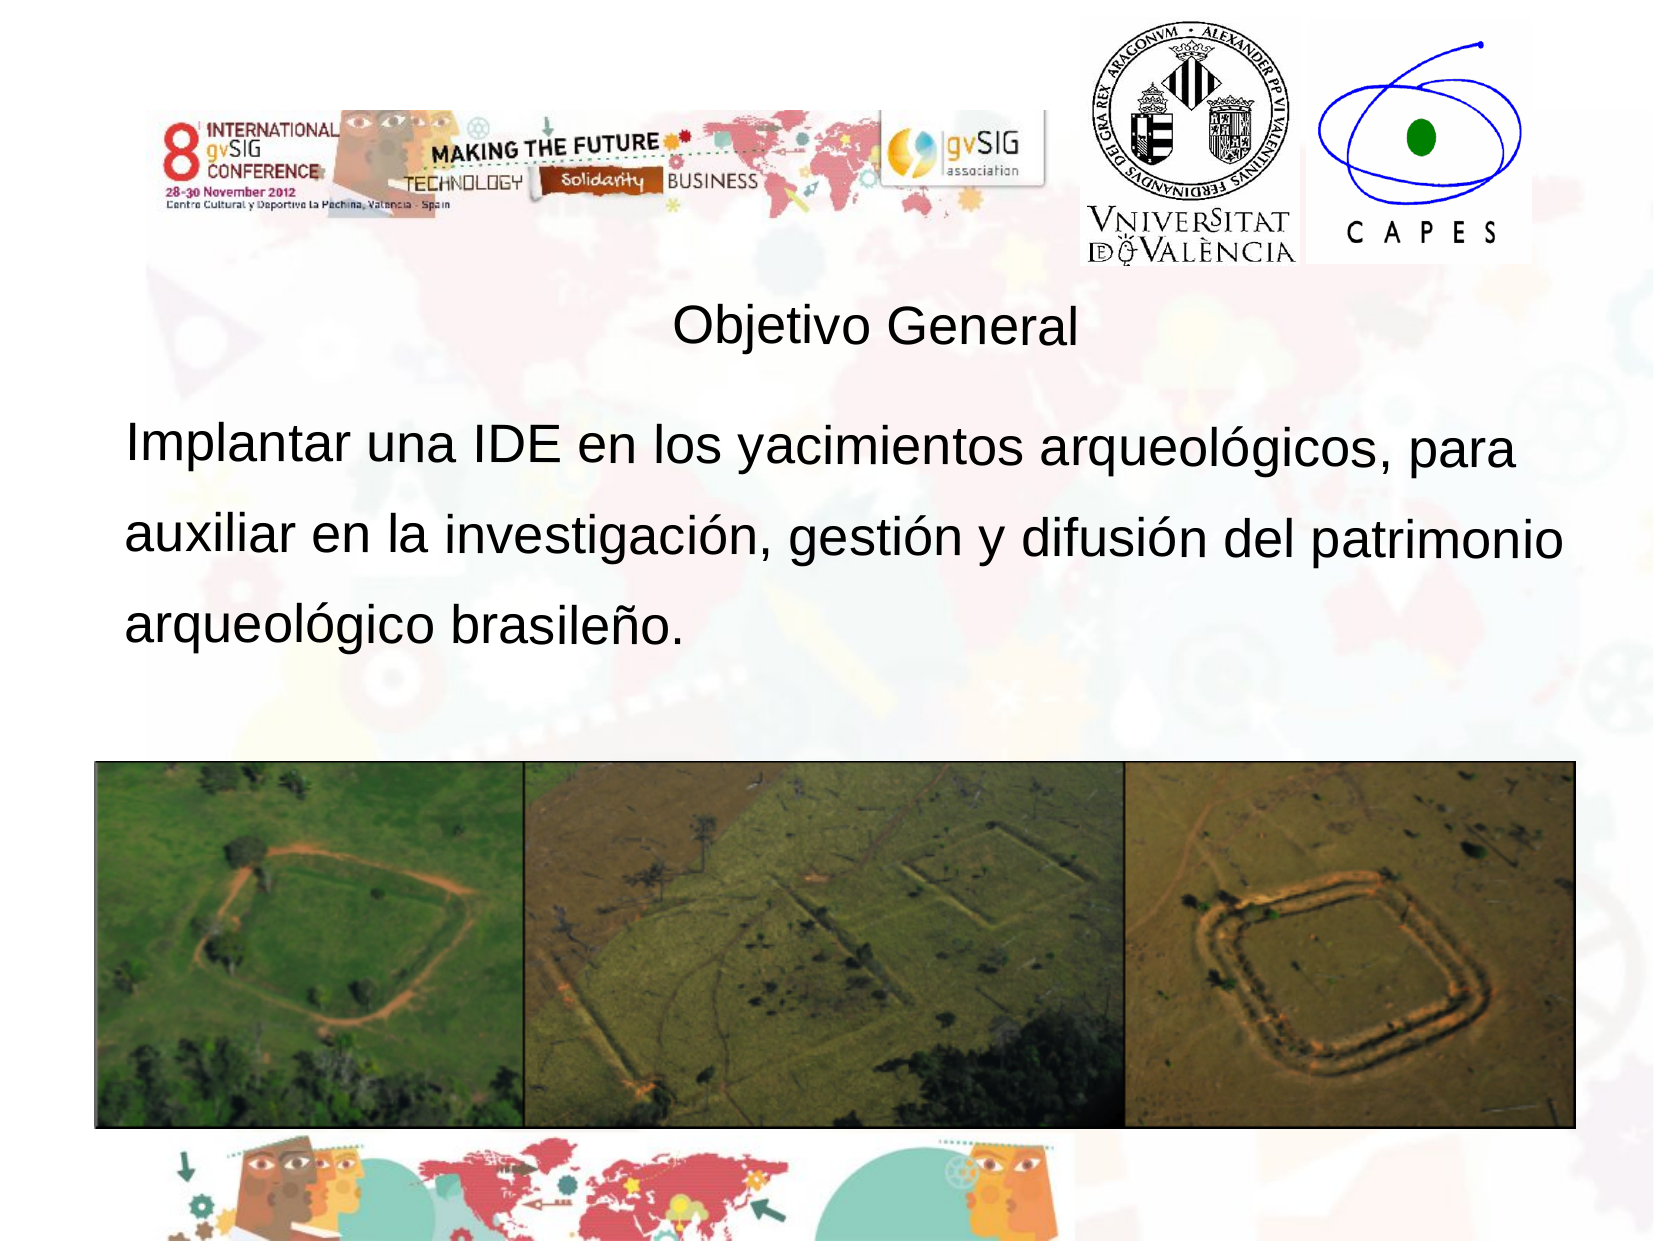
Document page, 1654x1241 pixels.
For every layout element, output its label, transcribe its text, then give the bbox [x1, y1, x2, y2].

picture [94, 761, 1576, 1129]
picture [146, 17, 1654, 1241]
list Objetivo General Implantar una IDE en los yacimientos arqueológicos, para auxiliar en la investigación, gestión y difusión del patrimonio arqueológico brasileño. [50, 290, 1627, 1174]
